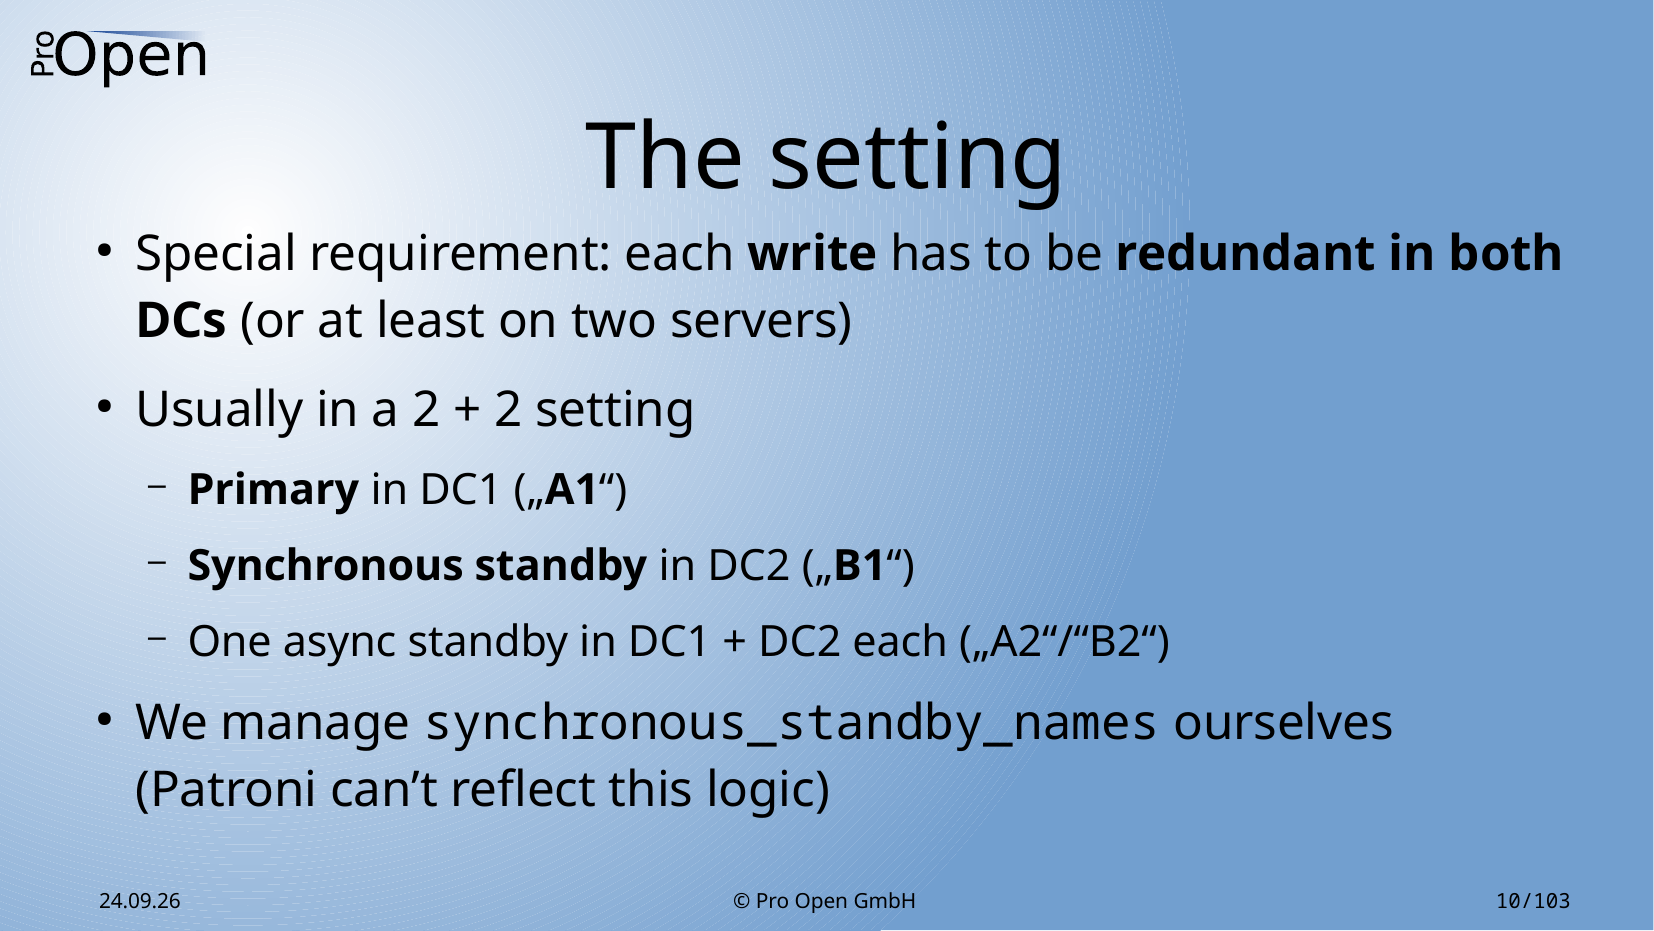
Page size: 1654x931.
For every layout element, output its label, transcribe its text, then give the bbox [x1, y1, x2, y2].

list Special requirement: each write has to be redundant in both DCs (or at least on two servers) Usually in a 2 + 2 setting Primary in DC1 („A1“) Synchronous standby in DC2 („B1“) One async standby in DC1 + DC2 each („A2“/“B2“) We manage synchronous_standby_names ourselves (Patroni can’t reflect this logic) [82, 217, 1571, 827]
title The setting [82, 88, 1571, 217]
